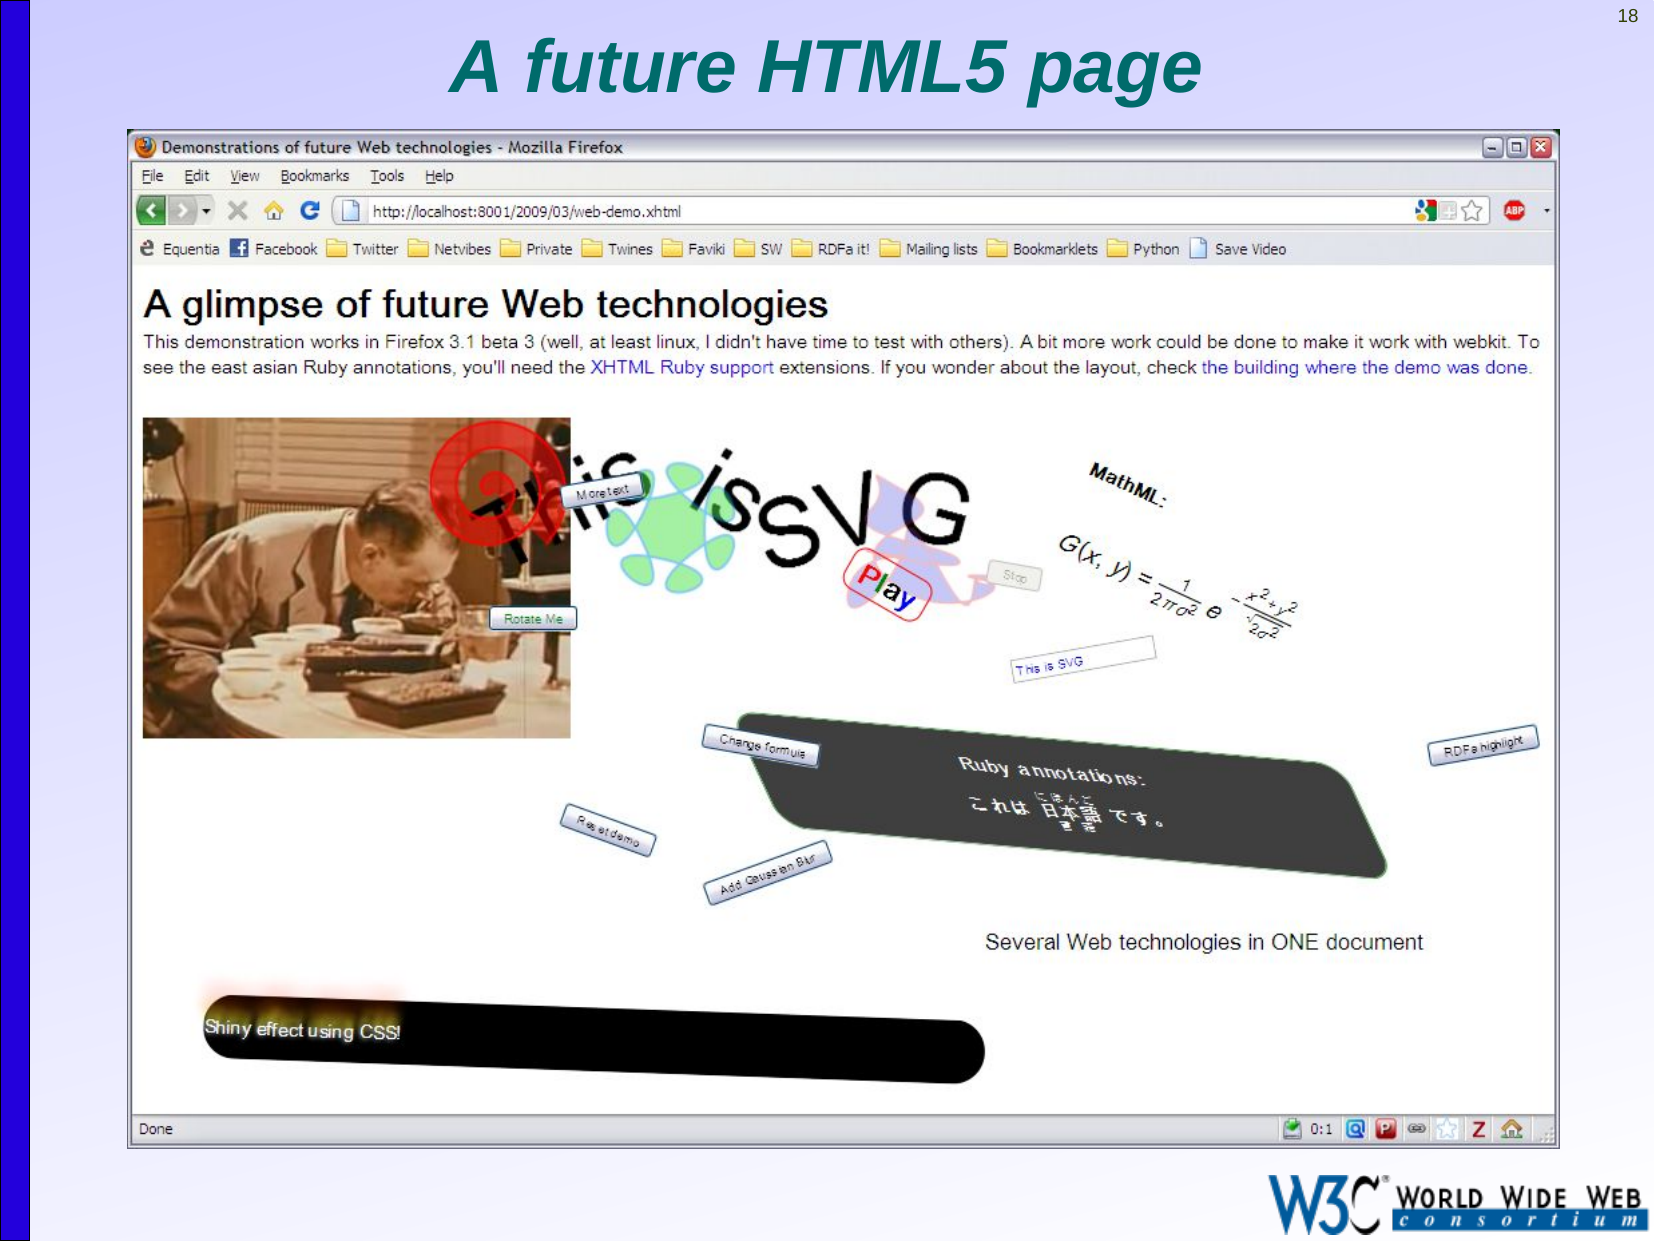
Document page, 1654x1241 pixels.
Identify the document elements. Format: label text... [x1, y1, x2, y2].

picture [127, 129, 1560, 1149]
picture [1263, 1175, 1654, 1235]
title A future HTML5 page [0, 5, 1654, 125]
